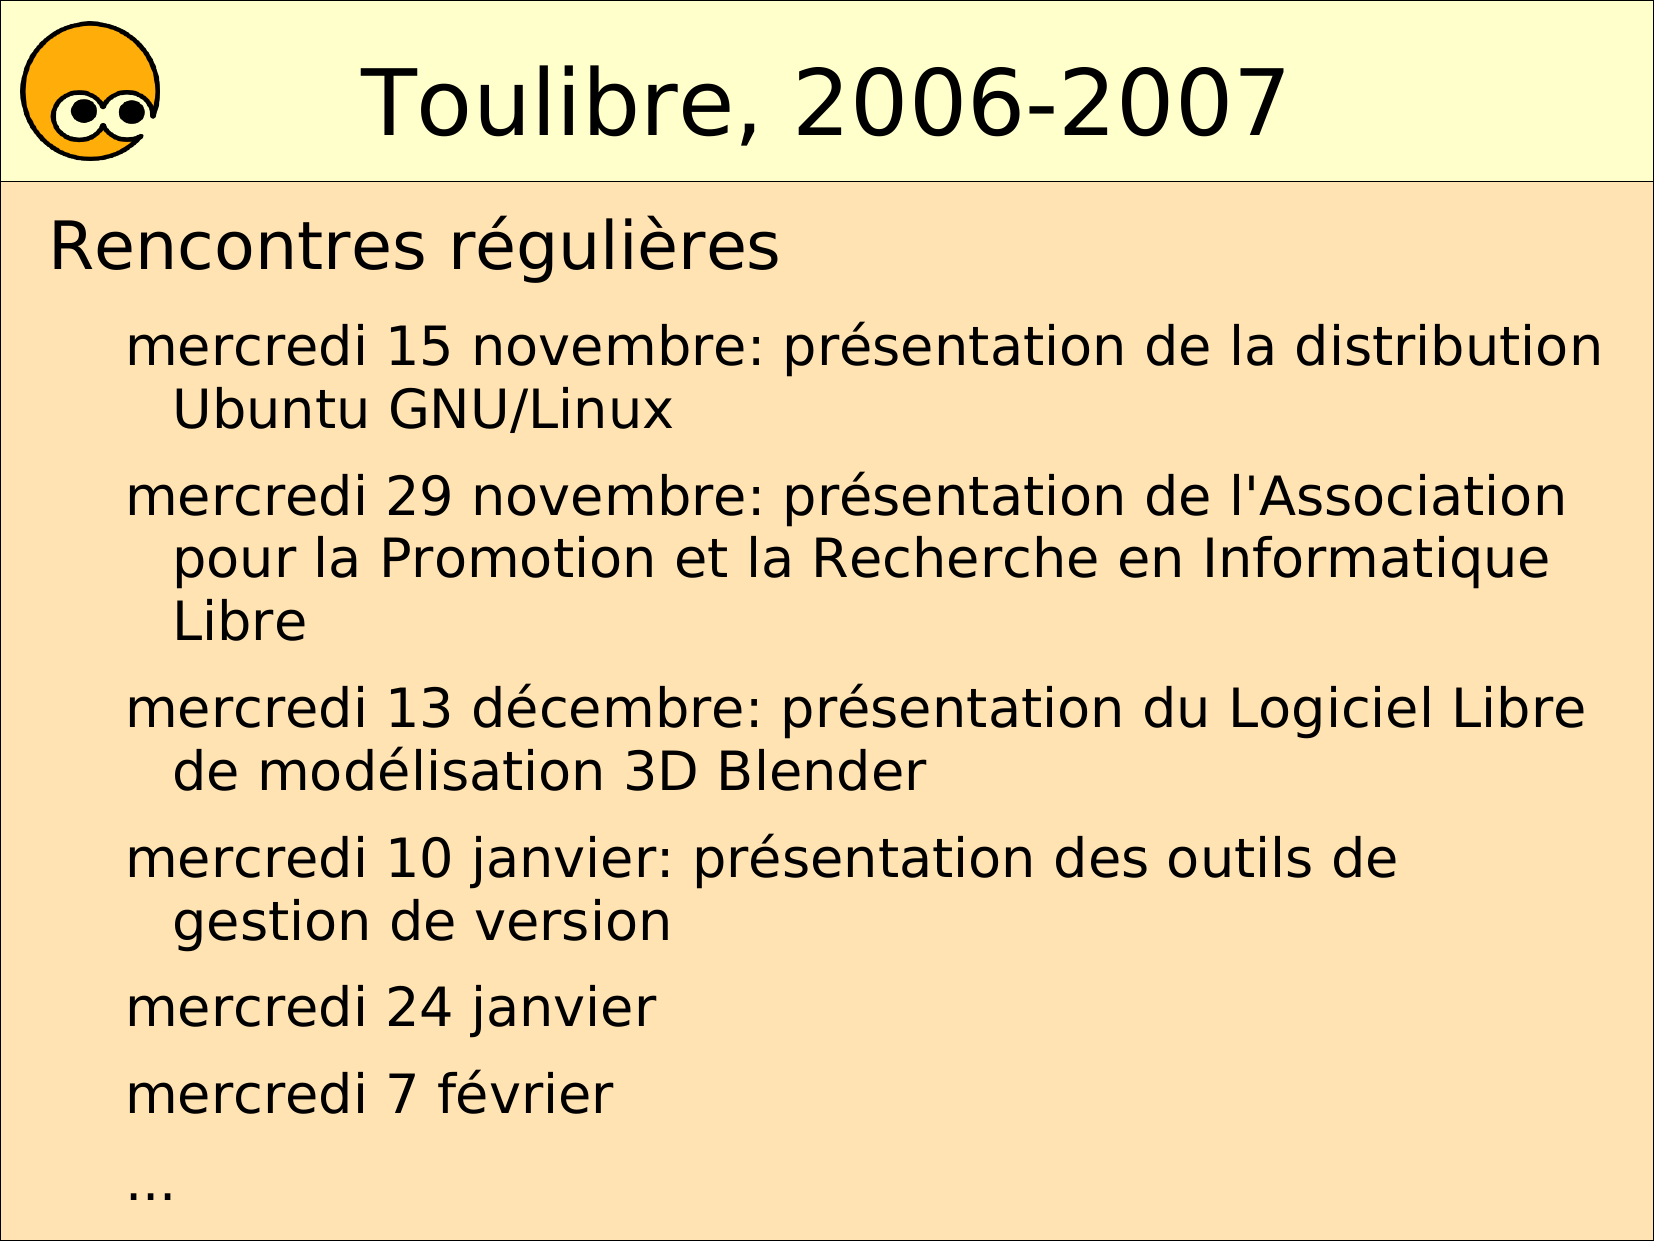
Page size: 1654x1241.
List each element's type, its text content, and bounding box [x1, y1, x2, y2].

list Rencontres régulières mercredi 15 novembre: présentation de la distribution Ubuntu GNU/Linux mercredi 29 novembre: présentation de l'Association pour la Promotion et la Recherche en Informatique Libre mercredi 13 décembre: présentation du Logiciel Libre de modélisation 3D Blender mercredi 10 janvier: présentation des outils de gestion de version mercredi 24 janvier mercredi 7 février ... [30, 207, 1611, 1213]
title Toulibre, 2006-2007 [82, 0, 1571, 207]
picture [20, 21, 82, 161]
